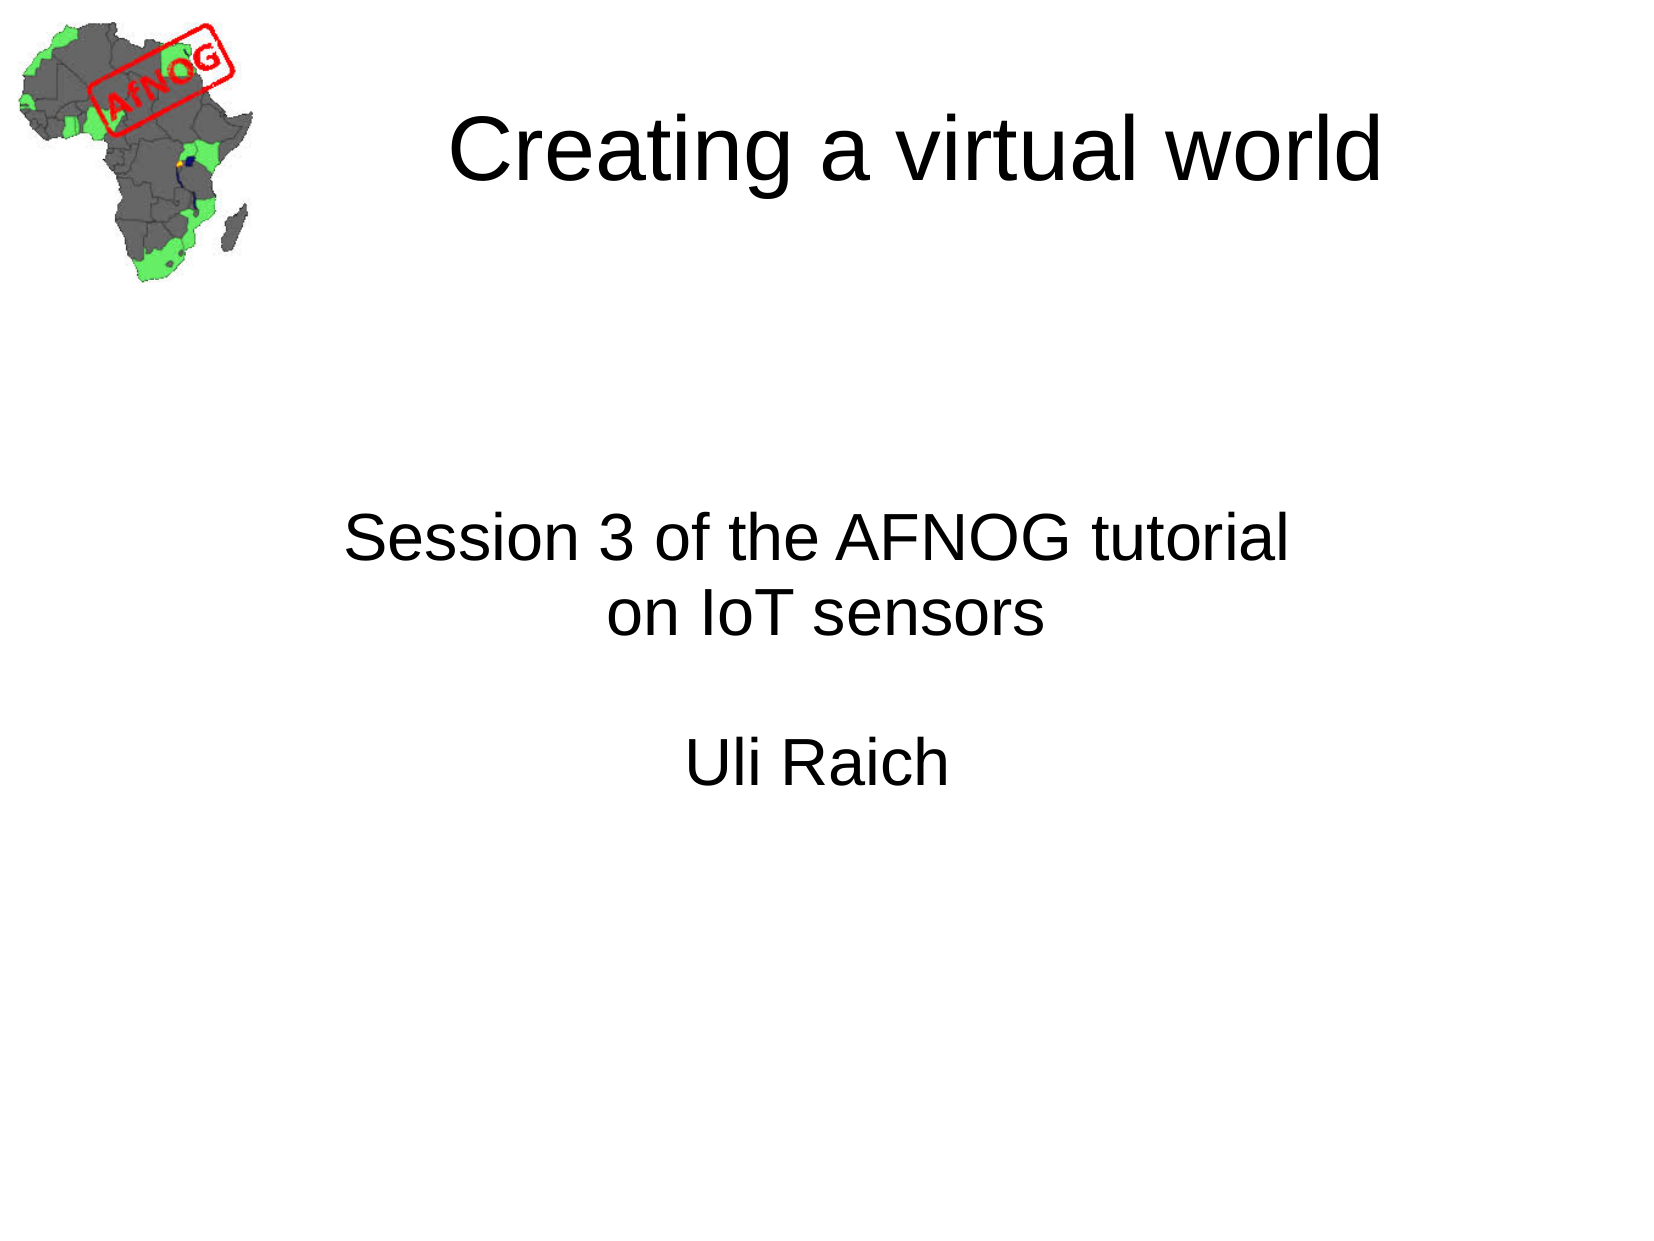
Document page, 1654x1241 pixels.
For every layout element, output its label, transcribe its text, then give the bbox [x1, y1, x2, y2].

picture [9, 0, 259, 291]
subtitle Session 3 of the AFNOG tutorial on IoT sensors Uli Raich [82, 290, 1571, 1010]
title Creating a virtual world [258, 45, 1576, 253]
